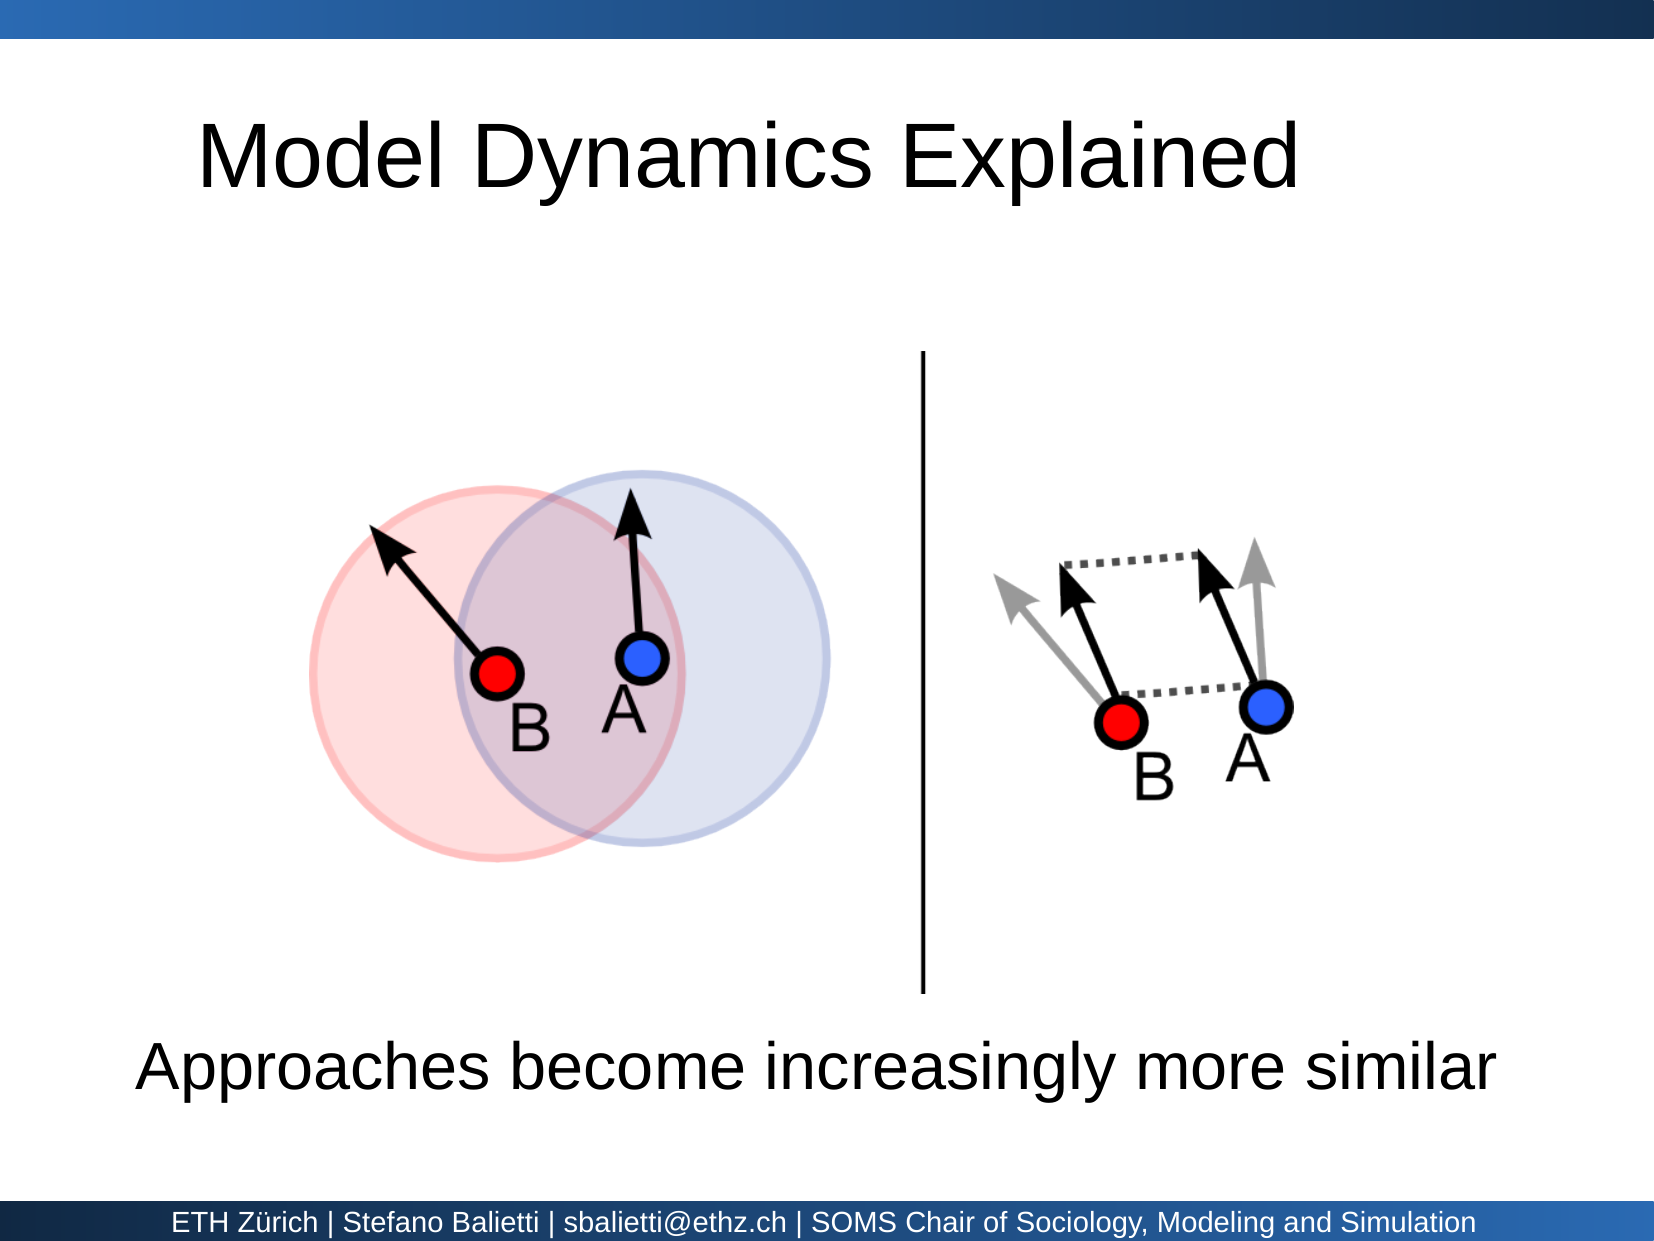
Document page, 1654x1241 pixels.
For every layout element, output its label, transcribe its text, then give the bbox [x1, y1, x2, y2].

picture [309, 351, 1294, 994]
title Model Dynamics Explained [0, 105, 1501, 208]
text_box Approaches become increasingly more similar [120, 1022, 1518, 1112]
